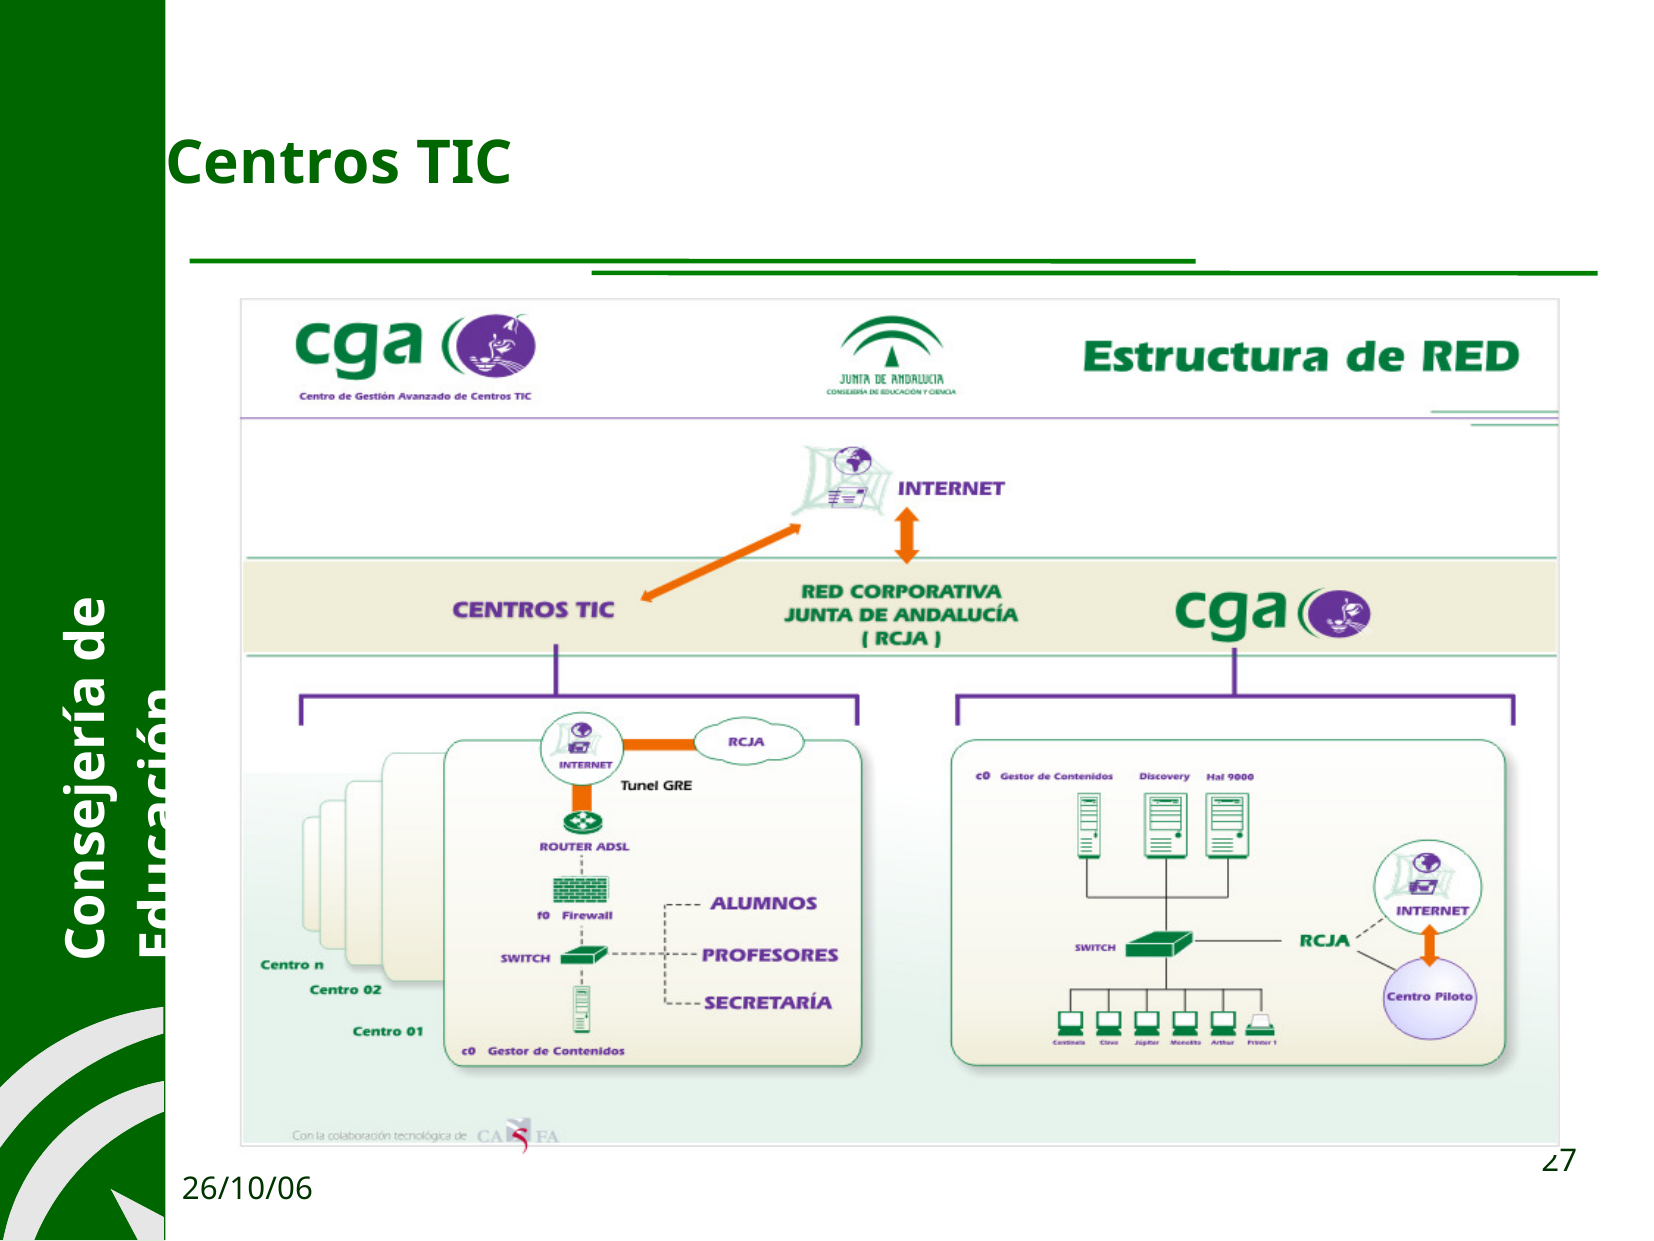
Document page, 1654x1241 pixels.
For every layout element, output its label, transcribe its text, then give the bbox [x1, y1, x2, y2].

picture [236, 298, 1560, 1155]
title Centros TIC [165, 49, 1572, 257]
